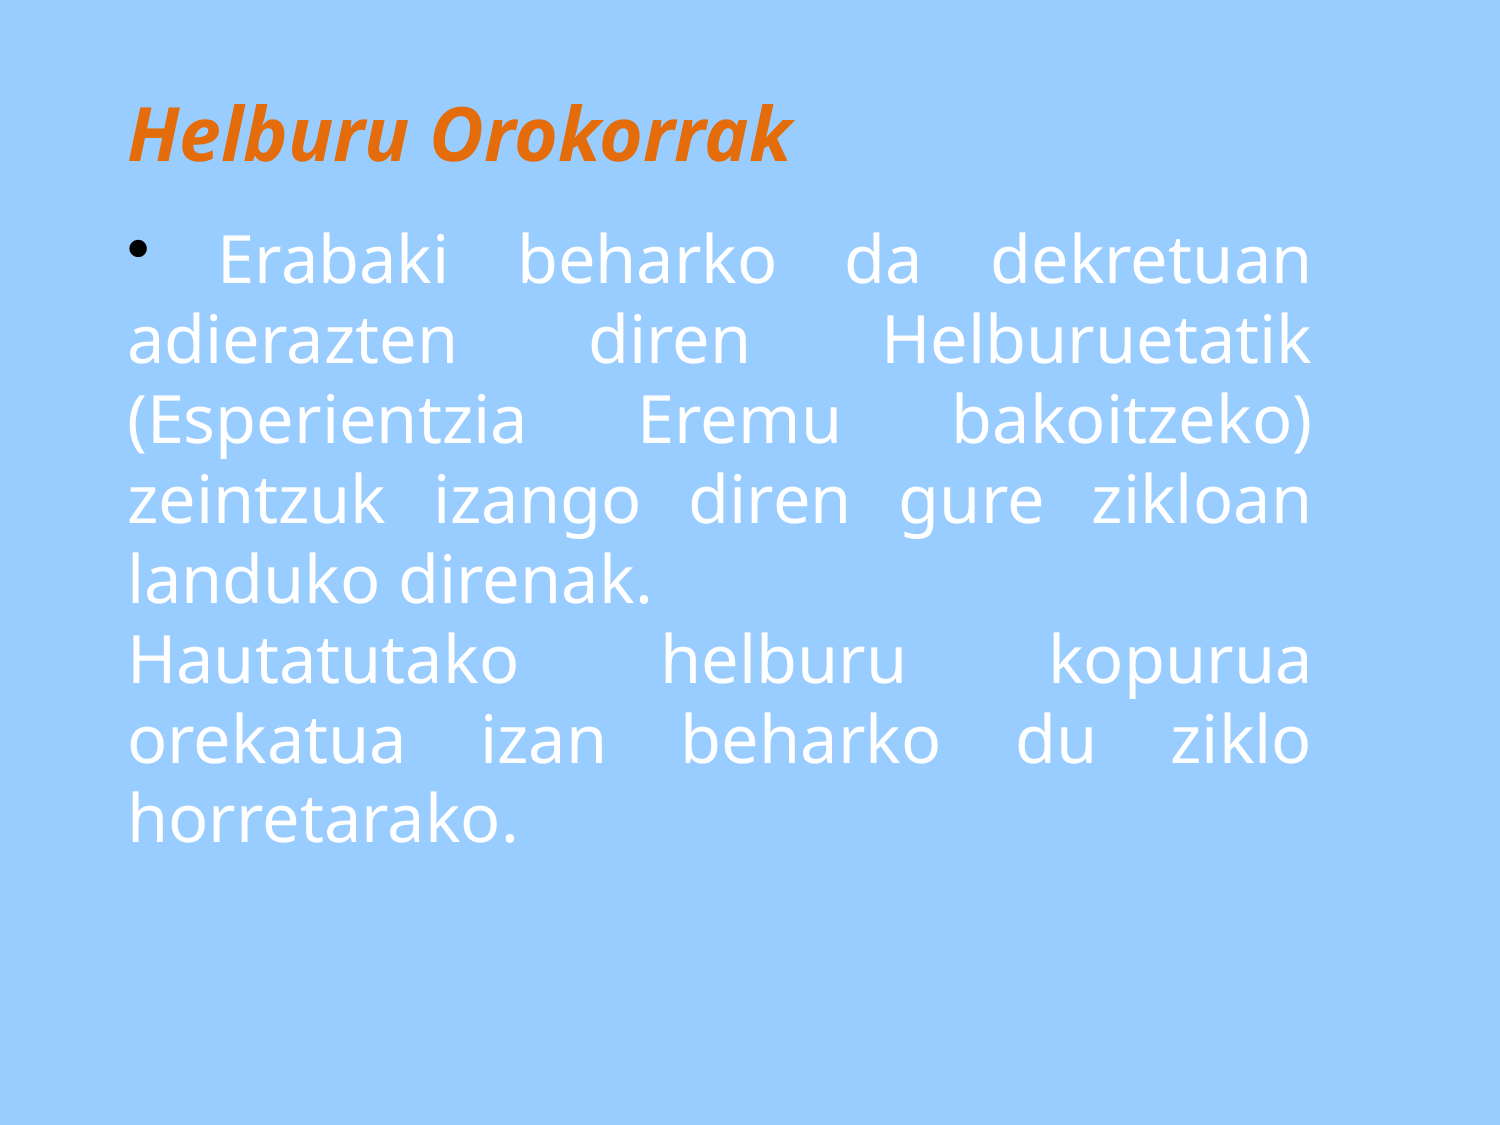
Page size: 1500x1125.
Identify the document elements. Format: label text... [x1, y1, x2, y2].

text_box Helburu Orokorrak Erabaki beharko da dekretuan adierazten diren Helburuetatik (Esperientzia Eremu bakoitzeko) zeintzuk izango diren gure zikloan landuko direnak. Hautatutako helburu kopurua orekatua izan beharko du ziklo horretarako. [112, 79, 1329, 864]
